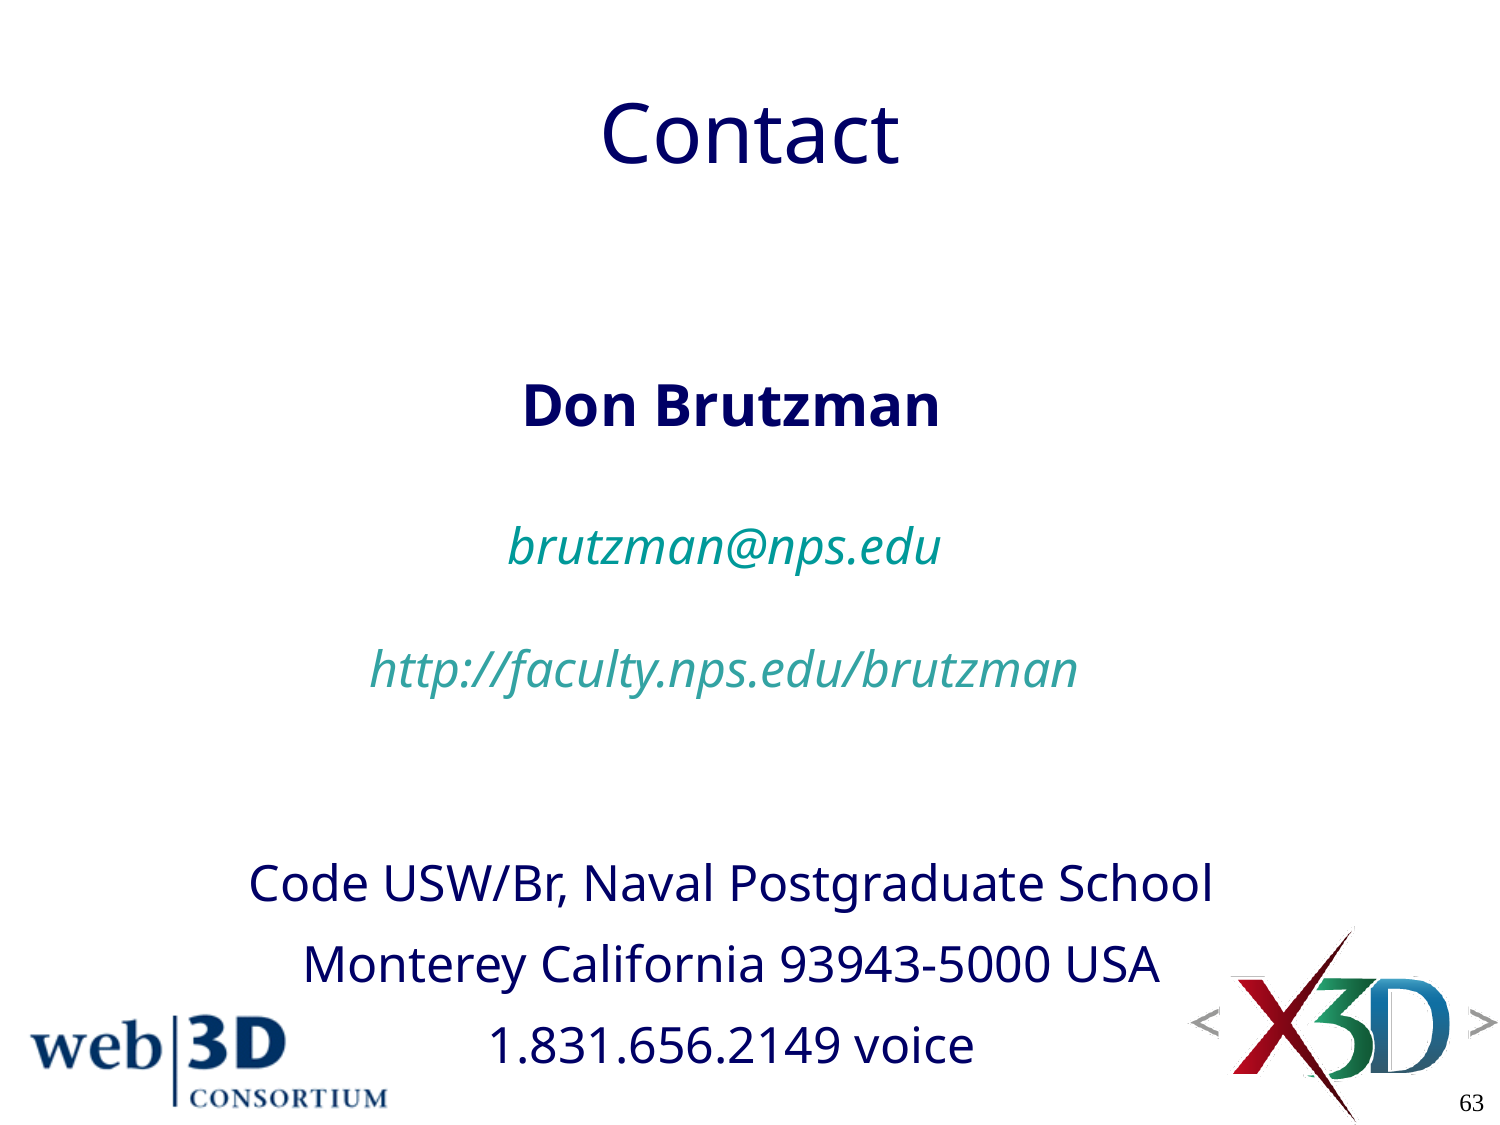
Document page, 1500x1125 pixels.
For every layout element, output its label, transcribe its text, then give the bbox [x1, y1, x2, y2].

picture [1187, 926, 1500, 1125]
picture [12, 998, 413, 1118]
list Don Brutzman brutzman@nps.edu http://faculty.nps.edu/brutzman Code USW/Br, Naval Postgraduate School Monterey California 93943-5000 USA 1.831.656.2149 voice [135, 262, 1329, 1010]
title Contact [112, 37, 1388, 225]
